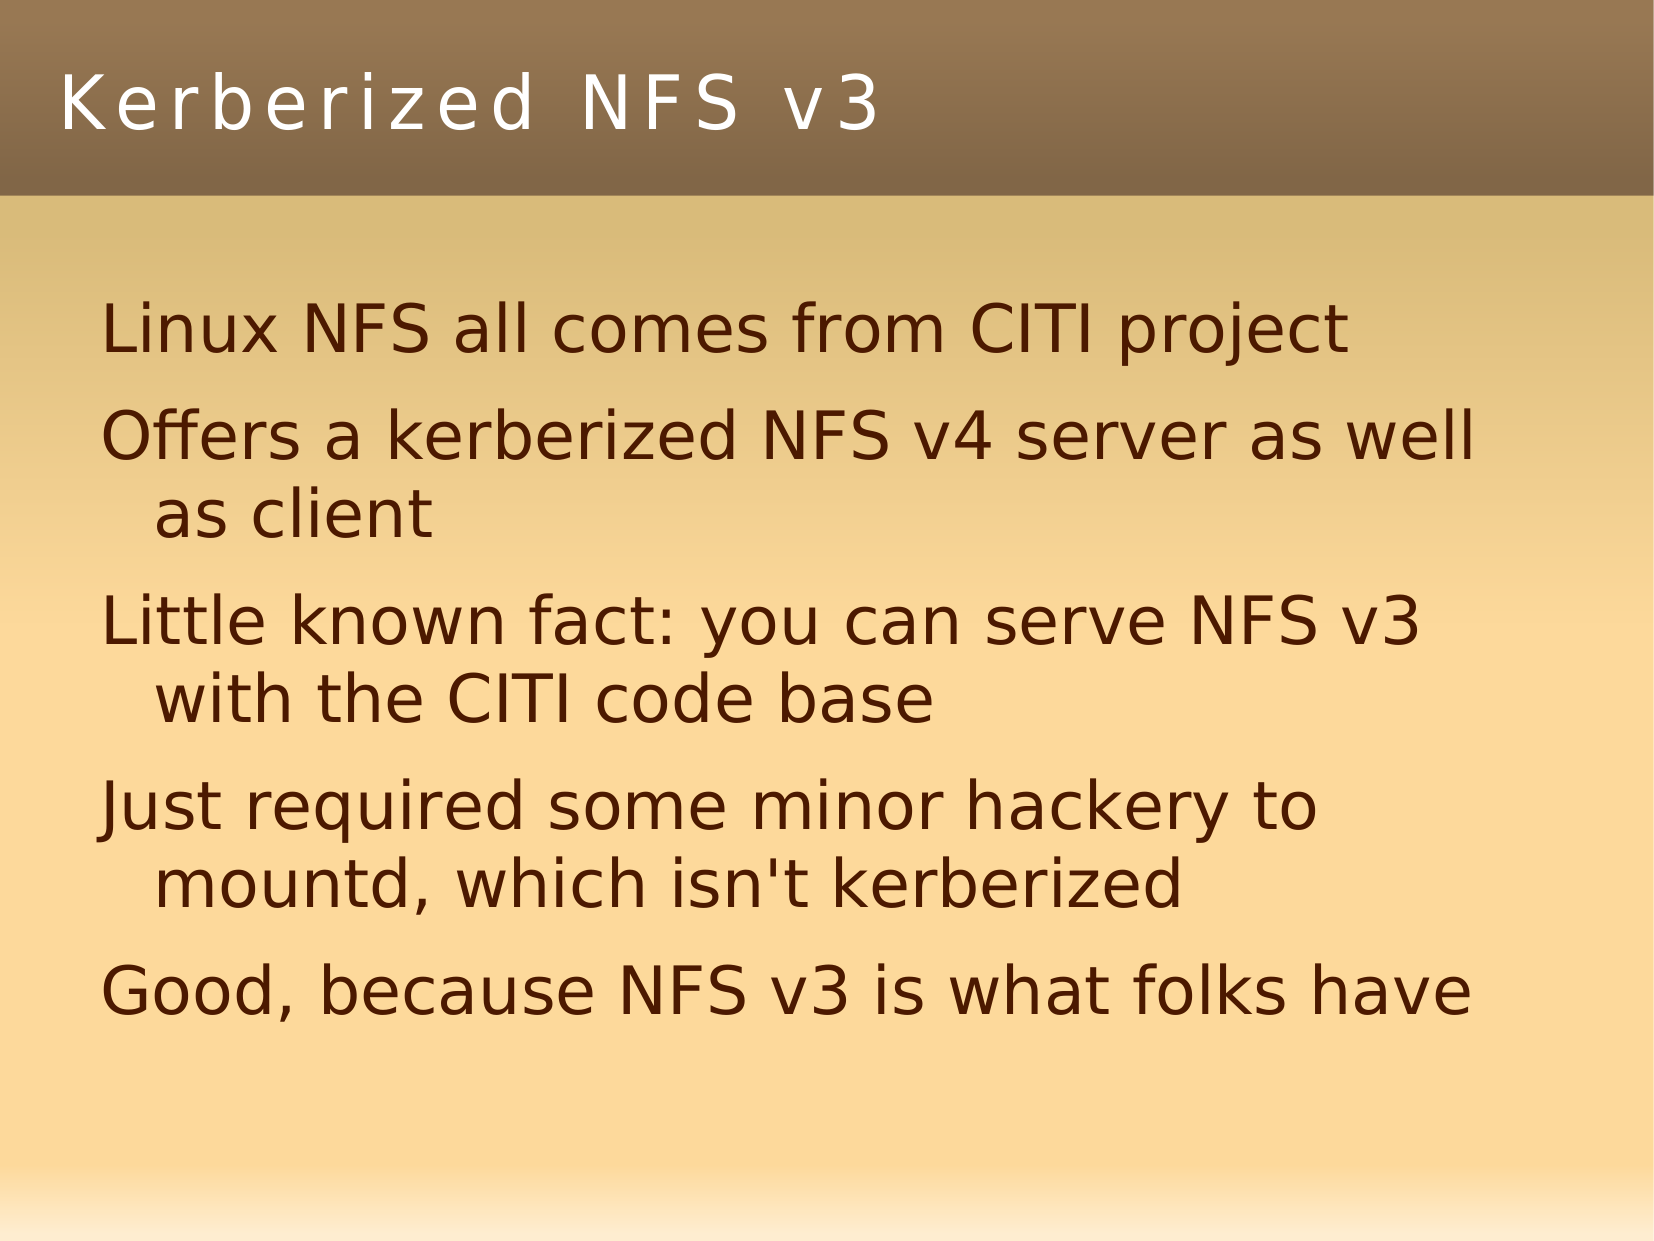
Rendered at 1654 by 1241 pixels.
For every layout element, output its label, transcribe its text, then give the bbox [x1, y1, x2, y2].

list Linux NFS all comes from CITI project Offers a kerberized NFS v4 server as well as client Little known fact: you can serve NFS v3 with the CITI code base Just required some minor hackery to mountd, which isn't kerberized Good, because NFS v3 is what folks have [82, 290, 1571, 1109]
title Kerberized NFS v3 [59, 29, 1595, 178]
picture [0, 0, 1654, 1241]
